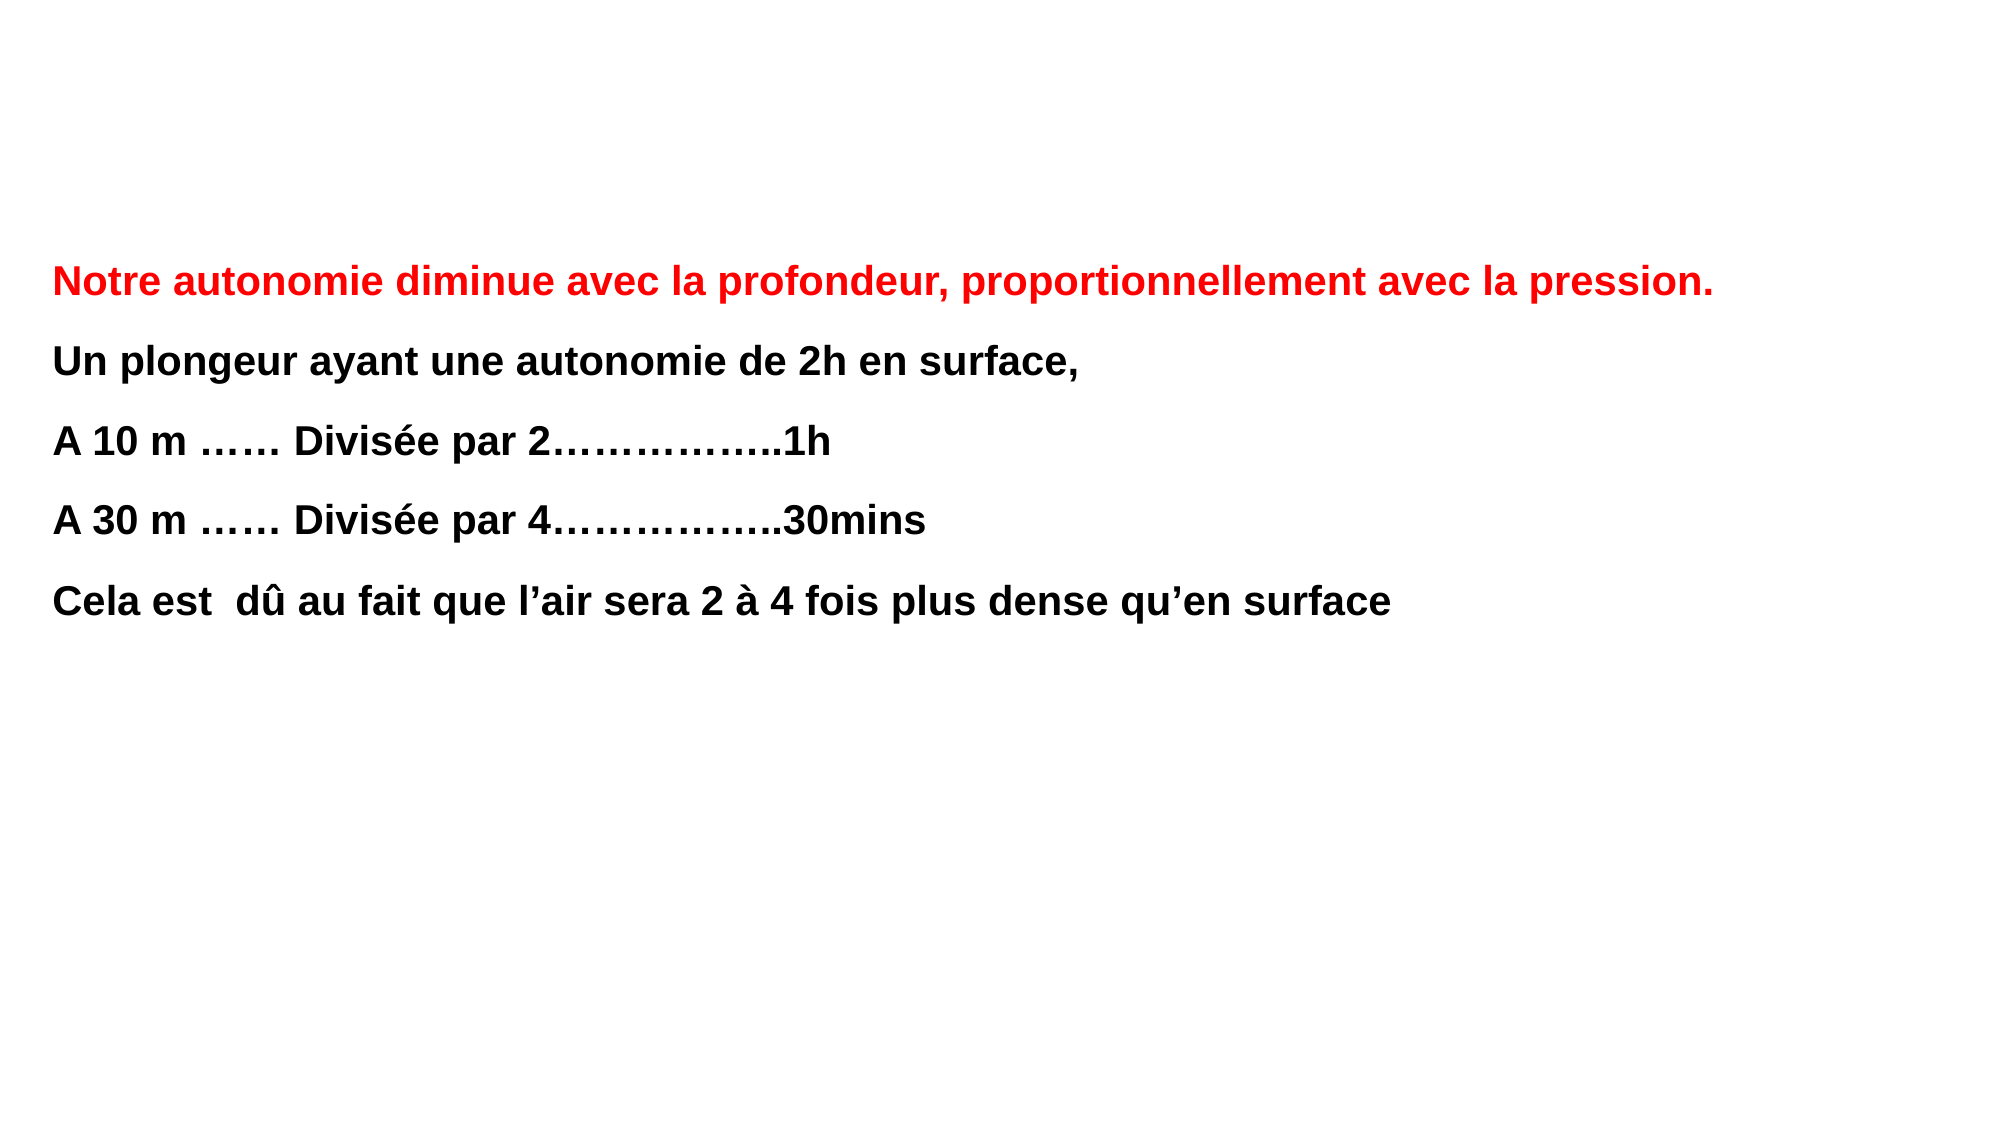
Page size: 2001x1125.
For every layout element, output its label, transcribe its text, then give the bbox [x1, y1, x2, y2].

text_box Notre autonomie diminue avec la profondeur, proportionnellement avec la pression. Un plongeur ayant une autonomie de 2h en surface, A 10 m …… Divisée par 2……………..1h A 30 m …… Divisée par 4……………..30mins Cela est dû au fait que l’air sera 2 à 4 fois plus dense qu’en surface [37, 69, 1848, 991]
